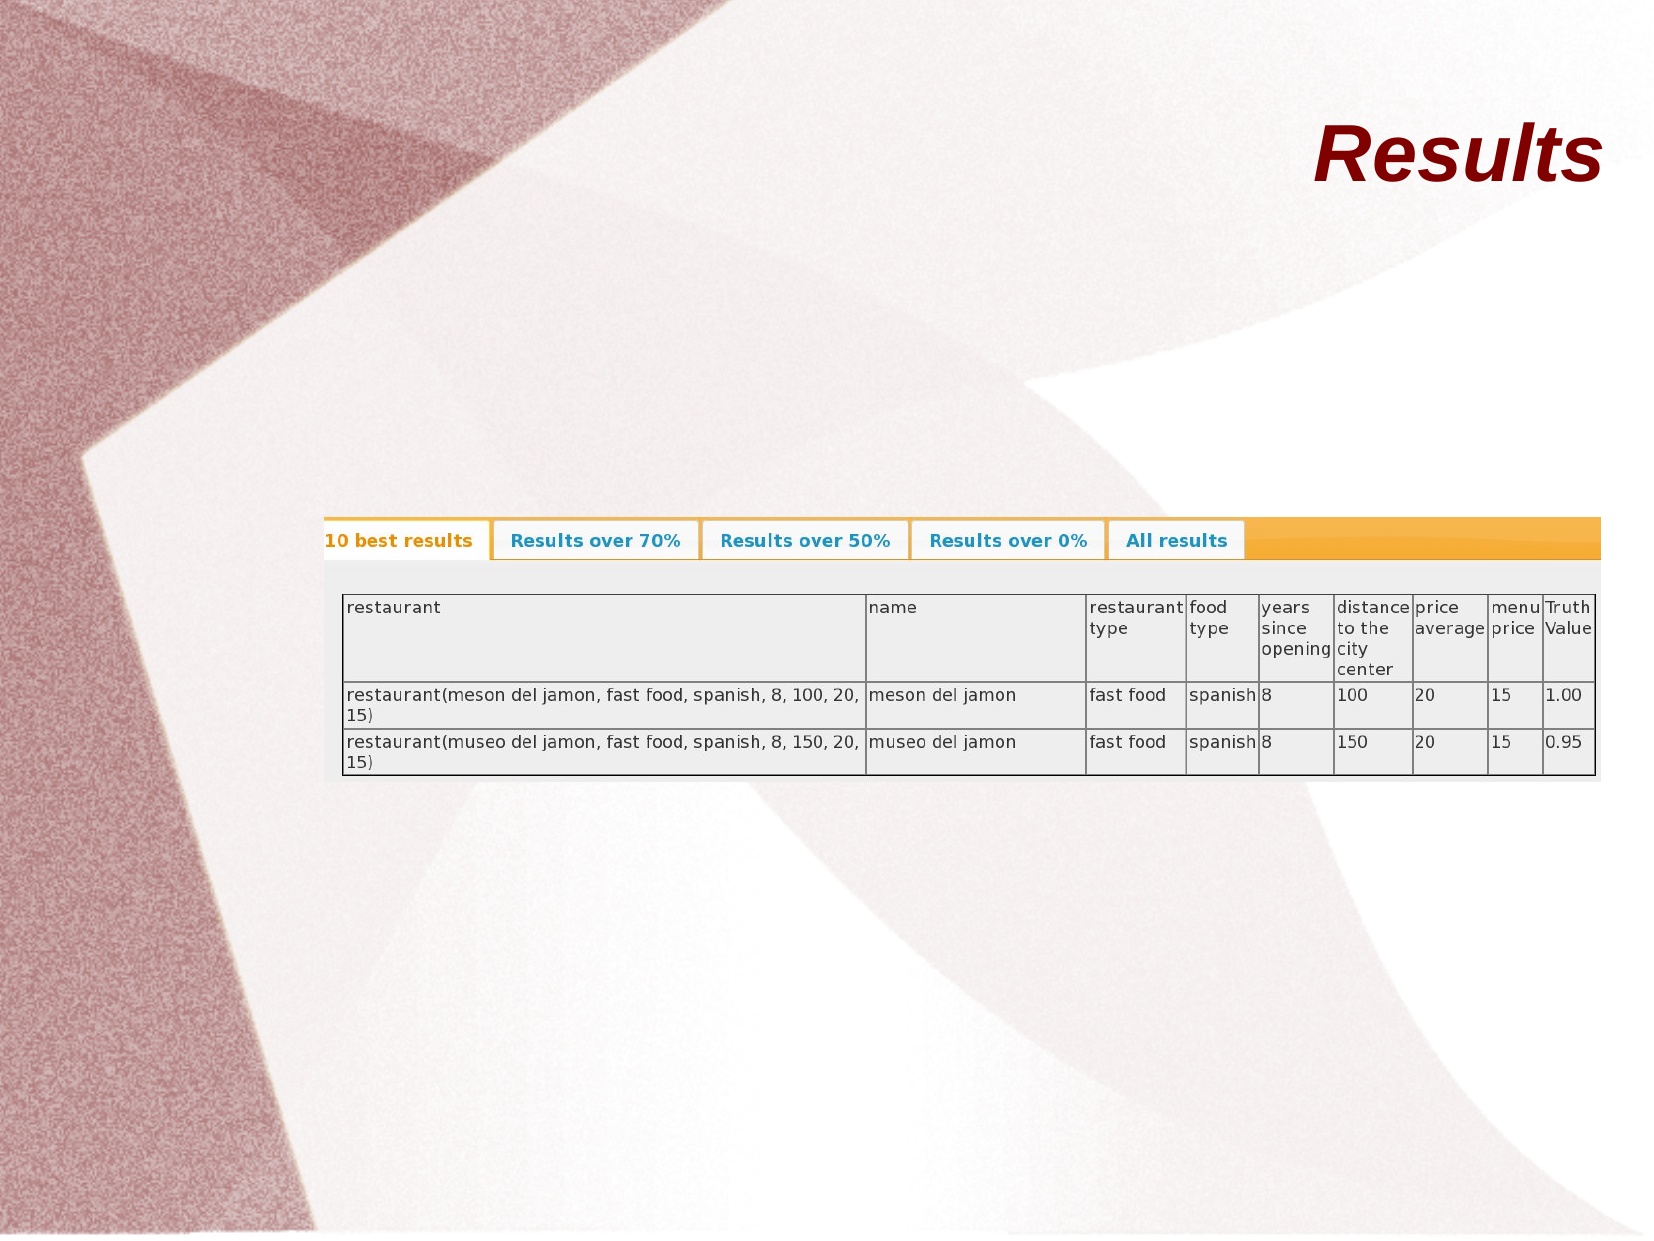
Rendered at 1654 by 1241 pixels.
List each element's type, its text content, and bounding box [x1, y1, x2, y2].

picture [0, 0, 1654, 1241]
title Results [596, 49, 1607, 257]
